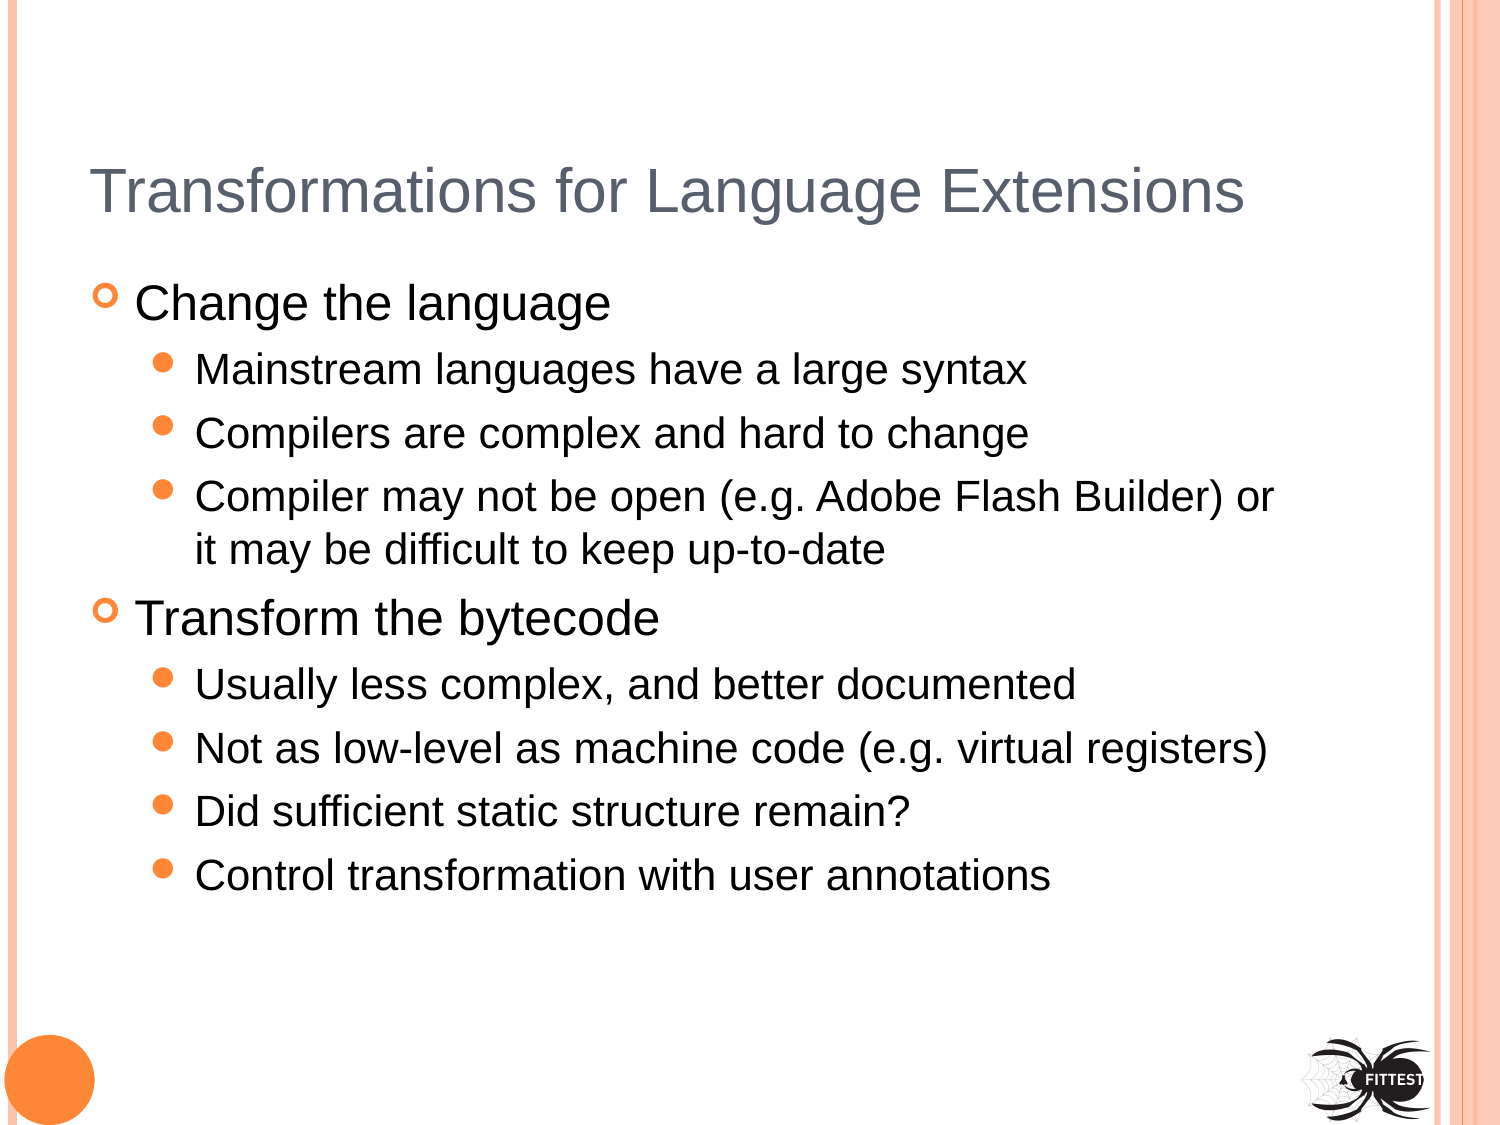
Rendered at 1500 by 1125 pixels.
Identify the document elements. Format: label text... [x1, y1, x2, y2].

list Change the language Mainstream languages have a large syntax Compilers are complex and hard to change Compiler may not be open (e.g. Adobe Flash Builder) or it may be difficult to keep up-to-date Transform the bytecode Usually less complex, and better documented Not as low-level as machine code (e.g. virtual registers) Did sufficient static structure remain? Control transformation with user annotations [74, 262, 1300, 1006]
title Transformations for Language Extensions [74, 44, 1300, 233]
